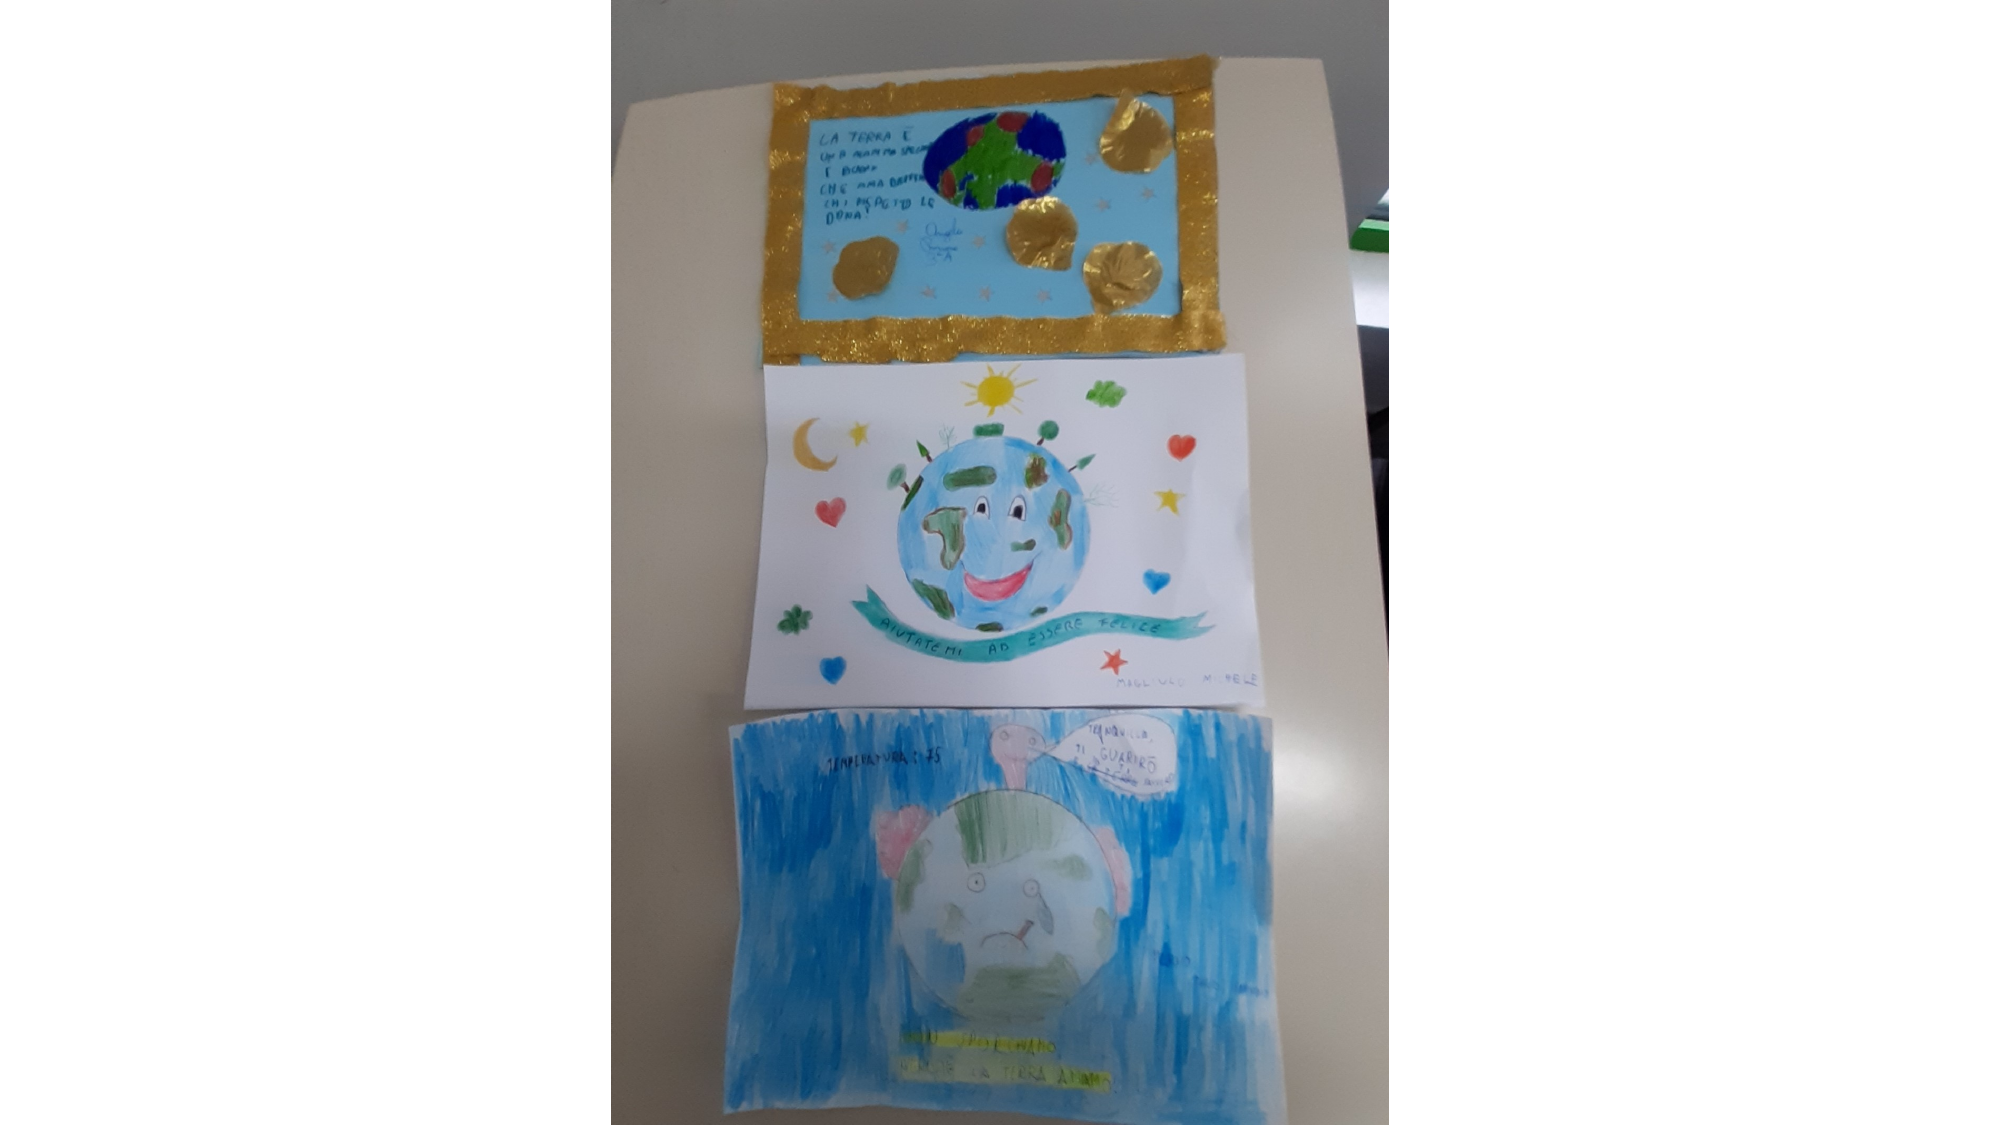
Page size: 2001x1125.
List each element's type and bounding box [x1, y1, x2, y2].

picture [611, 0, 1389, 1125]
